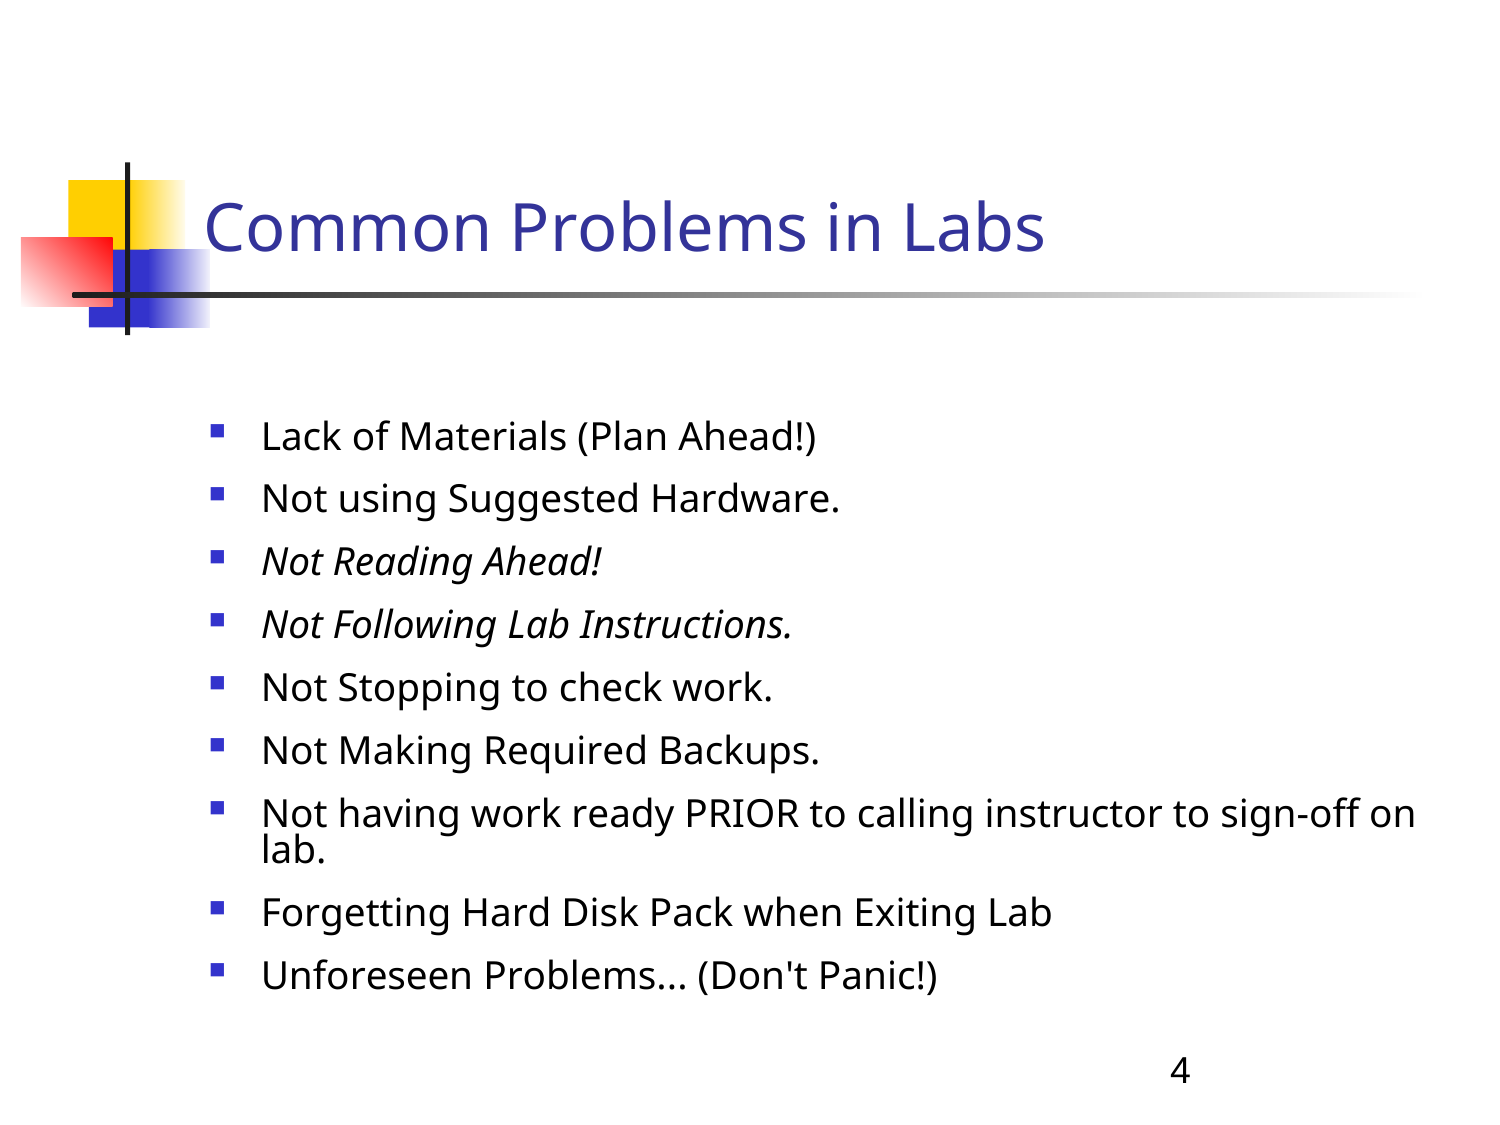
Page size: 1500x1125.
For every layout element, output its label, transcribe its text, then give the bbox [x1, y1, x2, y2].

list Lack of Materials (Plan Ahead!) Not using Suggested Hardware. Not Reading Ahead! Not Following Lab Instructions. Not Stopping to check work. Not Making Required Backups. Not having work ready PRIOR to calling instructor to sign-off on lab. Forgetting Hard Disk Pack when Exiting Lab Unforeseen Problems... (Don't Panic!) [193, 331, 1469, 1007]
title Common Problems in Labs [188, 35, 1468, 276]
